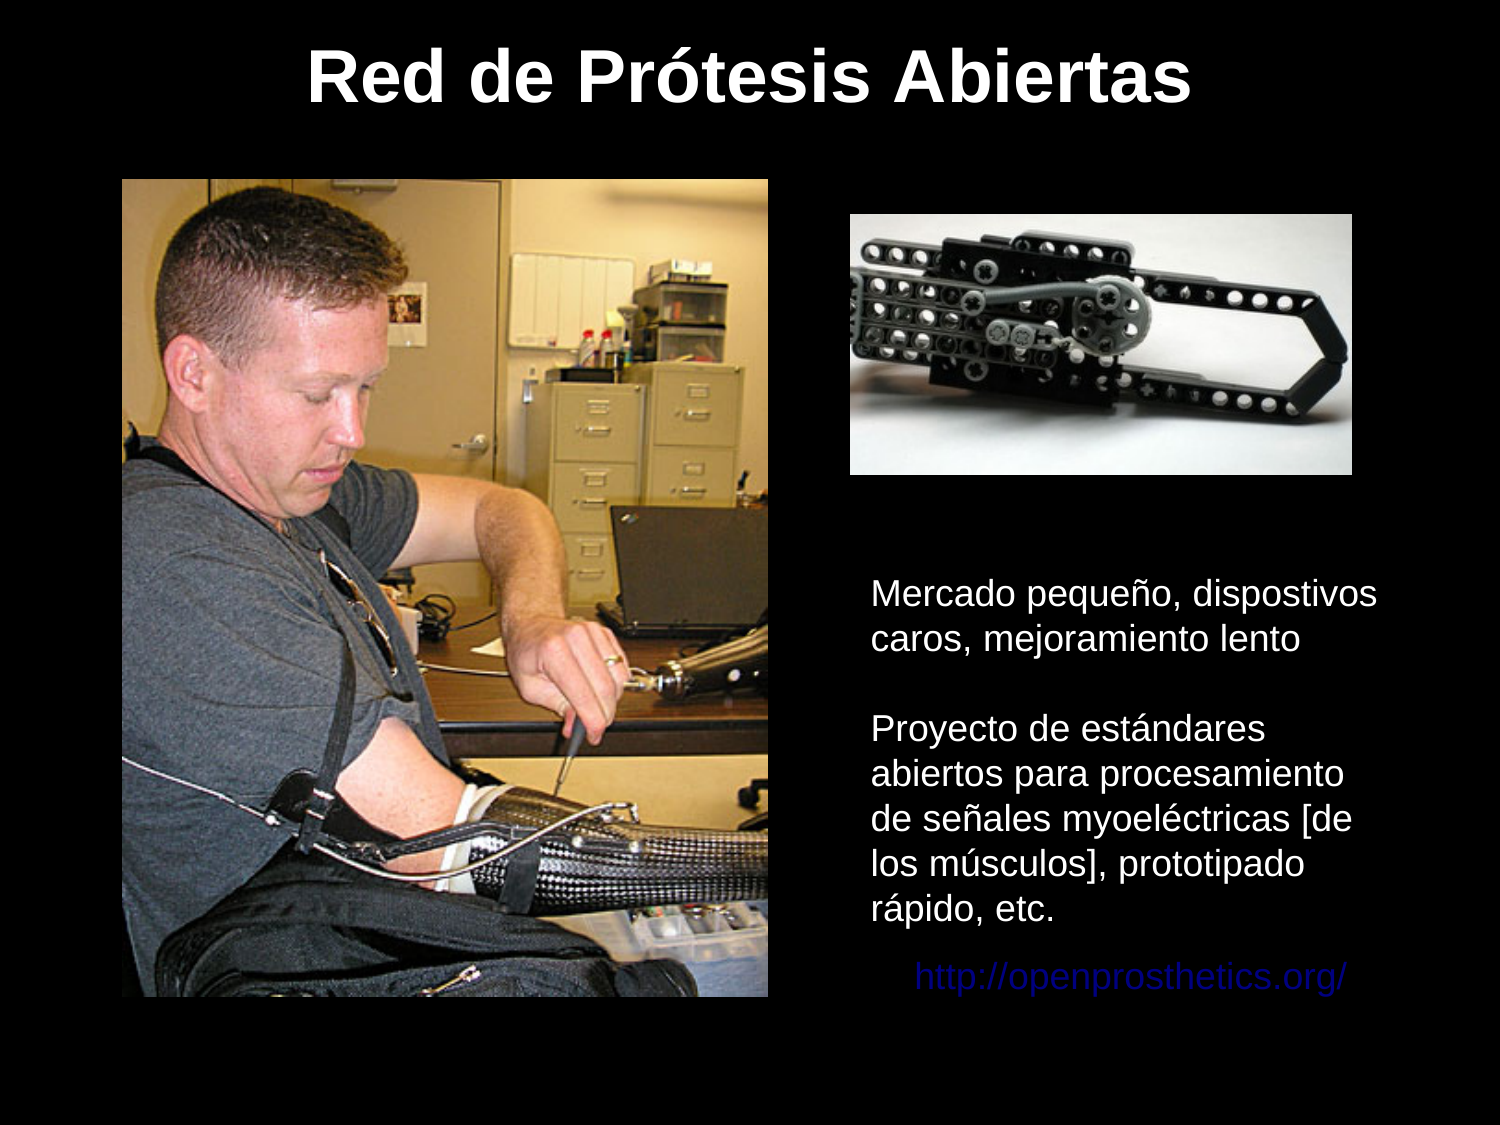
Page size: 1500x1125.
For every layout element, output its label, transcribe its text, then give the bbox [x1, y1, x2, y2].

picture [122, 179, 768, 997]
text_box http://openprosthetics.org/ [899, 944, 1363, 1005]
picture [850, 214, 1352, 475]
title Red de Prótesis Abiertas [75, 19, 1425, 133]
text_box Mercado pequeño, dispostivos caros, mejoramiento lento Proyecto de estándares abiertos para procesamiento de señales myoeléctricas [de los músculos], prototipado rápido, etc. [855, 561, 1410, 936]
